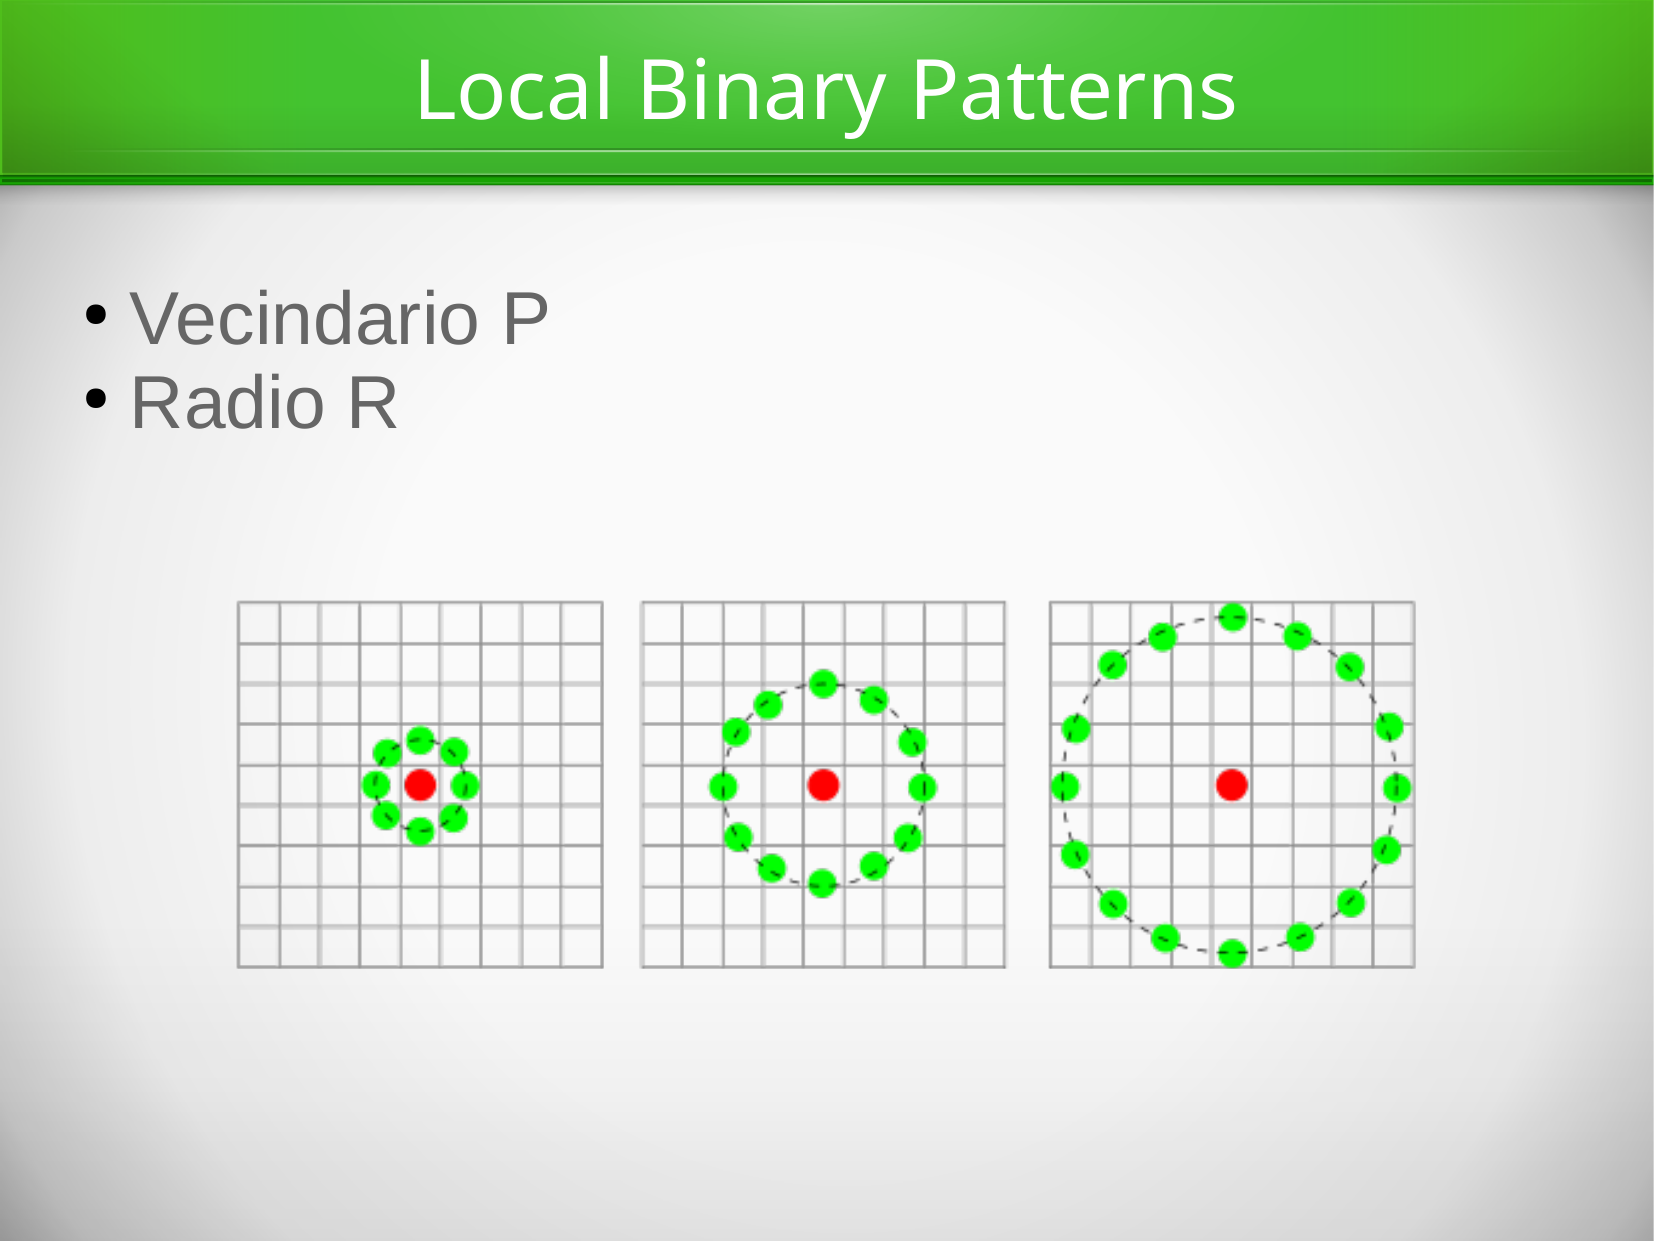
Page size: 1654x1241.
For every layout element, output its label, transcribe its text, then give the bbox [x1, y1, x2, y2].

text_box [82, 473, 1570, 721]
title Local Binary Patterns [82, 17, 1571, 166]
text_box Vecindario P Radio R [82, 277, 1570, 473]
picture [0, 0, 1654, 1241]
